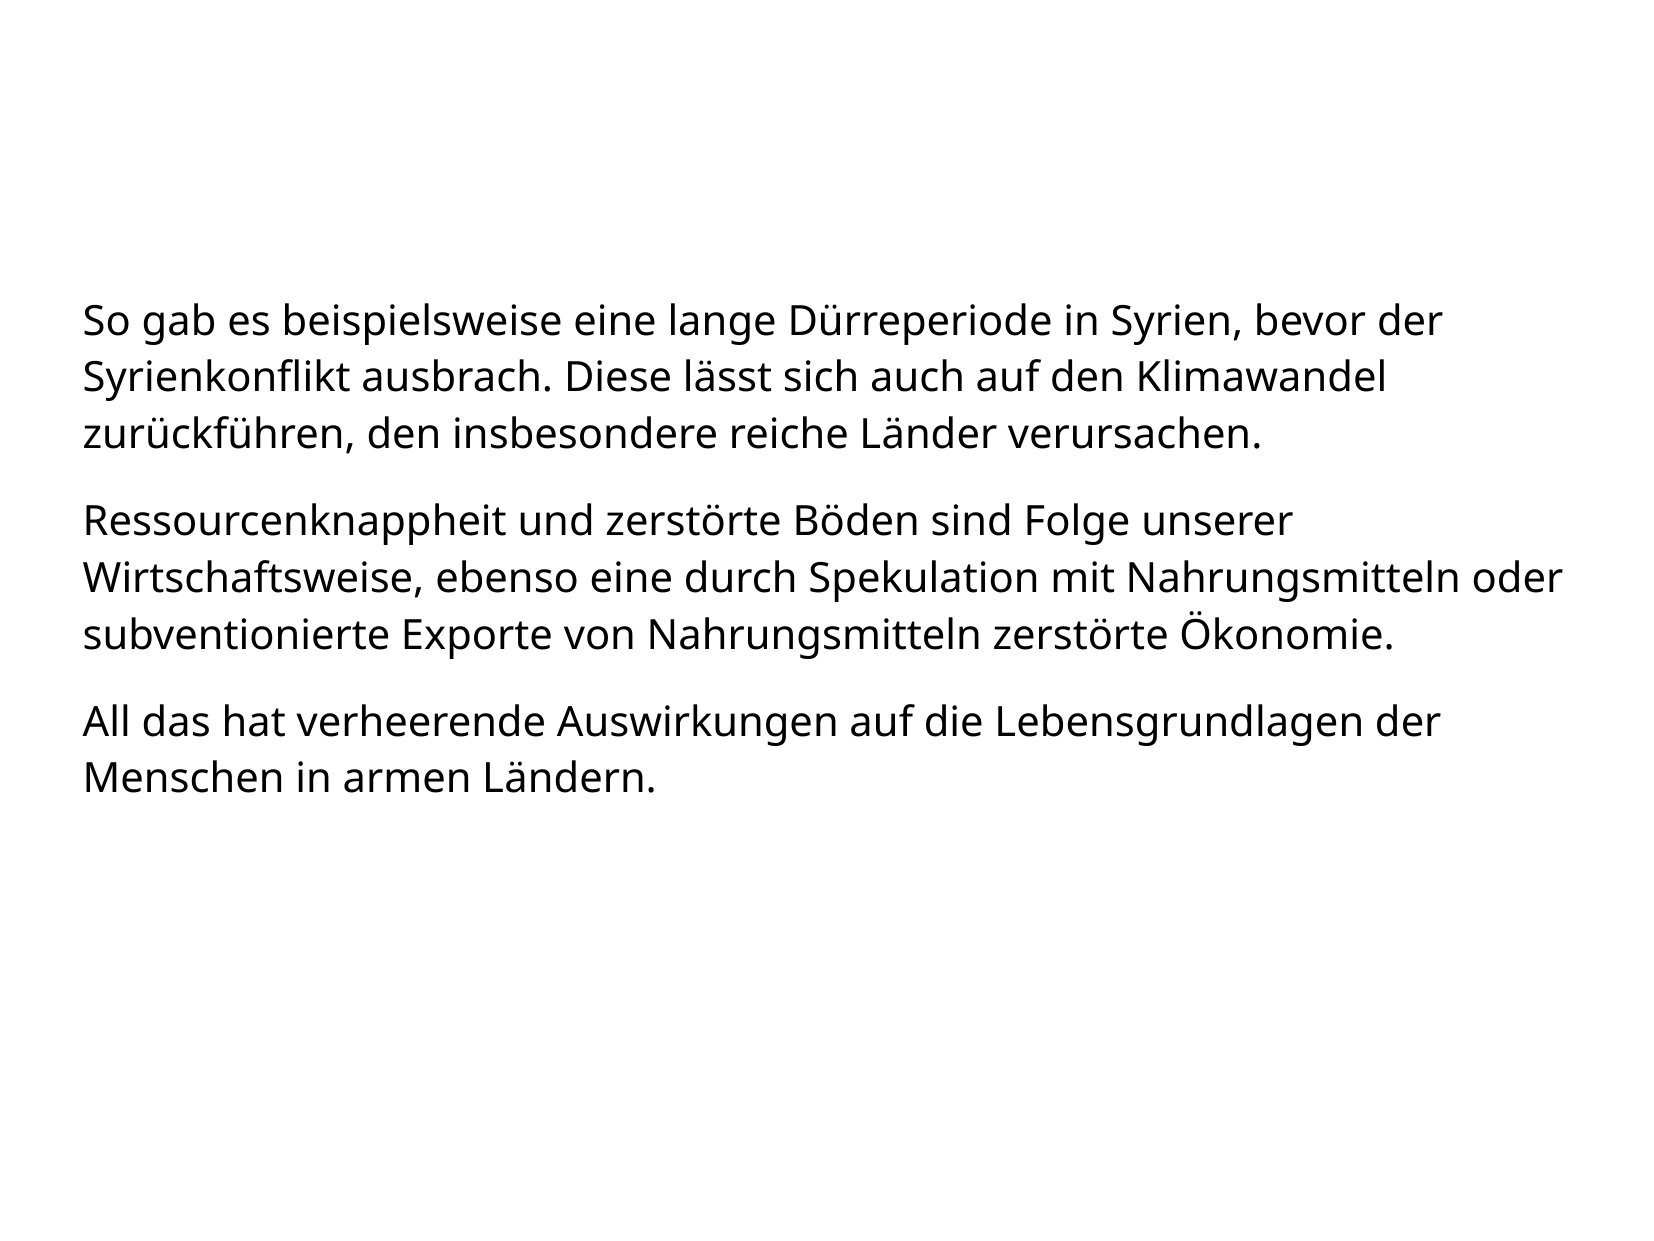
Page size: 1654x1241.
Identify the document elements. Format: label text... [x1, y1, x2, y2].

list So gab es beispielsweise eine lange Dürreperiode in Syrien, bevor der Syrienkonflikt ausbrach. Diese lässt sich auch auf den Klimawandel zurückführen, den insbesondere reiche Länder verursachen. Ressourcenknappheit und zerstörte Böden sind Folge unserer Wirtschaftsweise, ebenso eine durch Spekulation mit Nahrungsmitteln oder subventionierte Exporte von Nahrungsmitteln zerstörte Ökonomie. All das hat verheerende Auswirkungen auf die Lebensgrundlagen der Menschen in armen Ländern. [82, 290, 1571, 1010]
